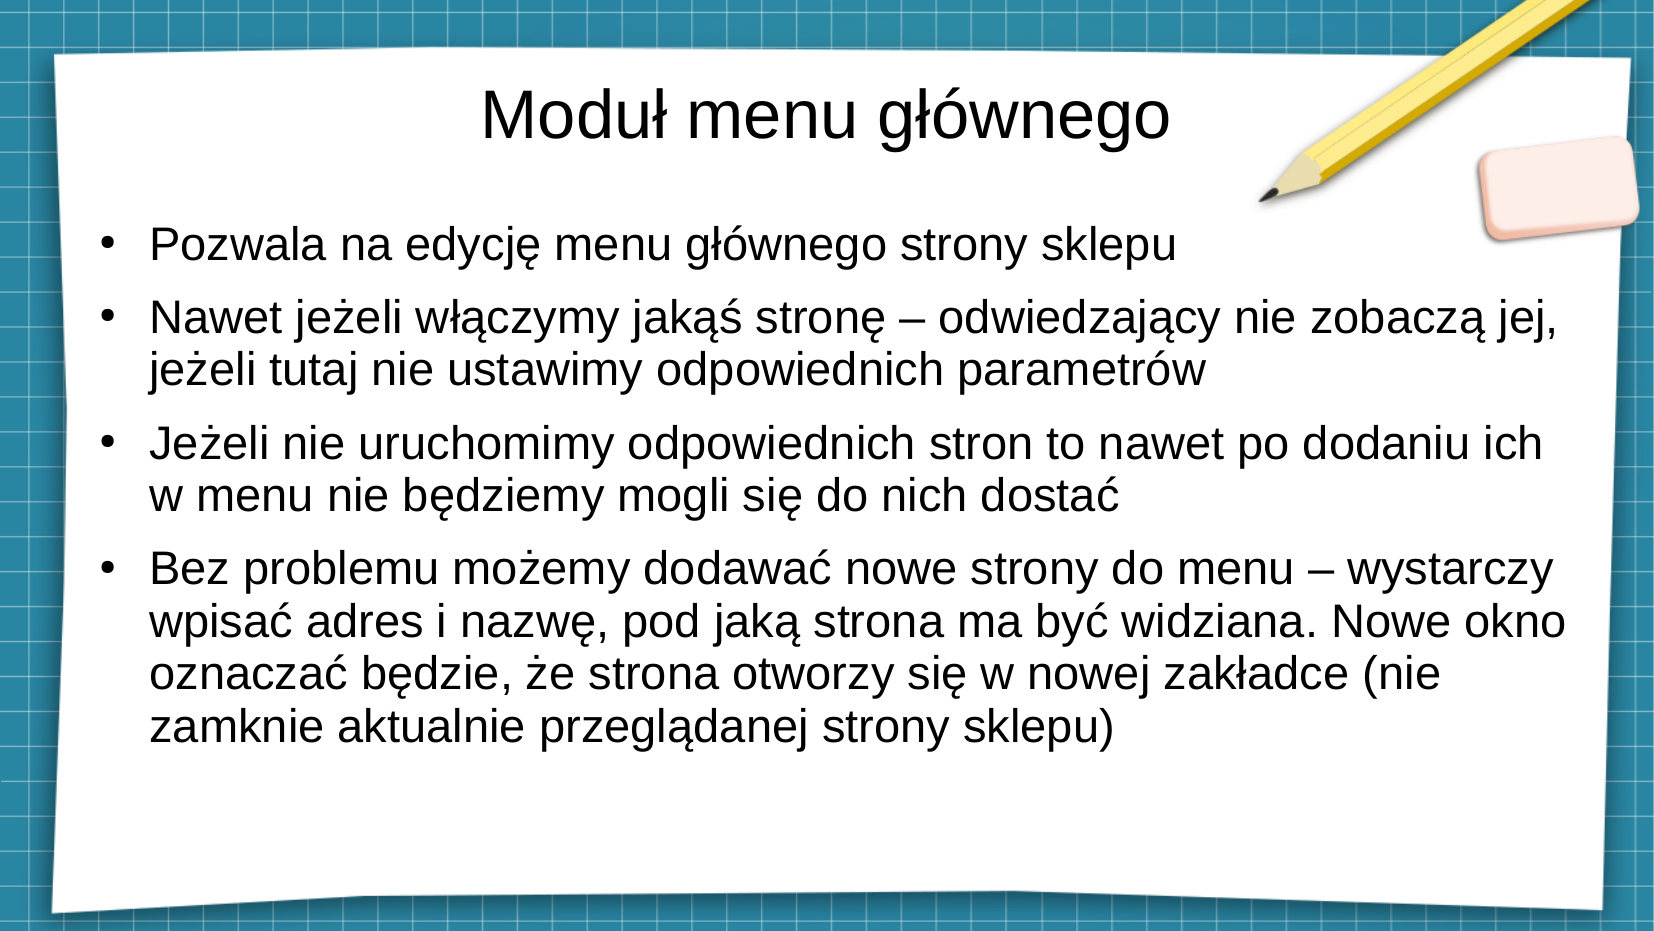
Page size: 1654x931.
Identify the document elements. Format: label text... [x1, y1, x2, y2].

title Moduł menu głównego [82, 37, 1571, 193]
picture [0, 0, 1654, 931]
list Pozwala na edycję menu głównego strony sklepu Nawet jeżeli włączymy jakąś stronę – odwiedzający nie zobaczą jej, jeżeli tutaj nie ustawimy odpowiednich parametrów Jeżeli nie uruchomimy odpowiednich stron to nawet po dodaniu ich w menu nie będziemy mogli się do nich dostać Bez problemu możemy dodawać nowe strony do menu – wystarczy wpisać adres i nazwę, pod jaką strona ma być widziana. Nowe okno oznaczać będzie, że strona otworzy się w nowej zakładce (nie zamknie aktualnie przeglądanej strony sklepu) [82, 217, 1571, 758]
